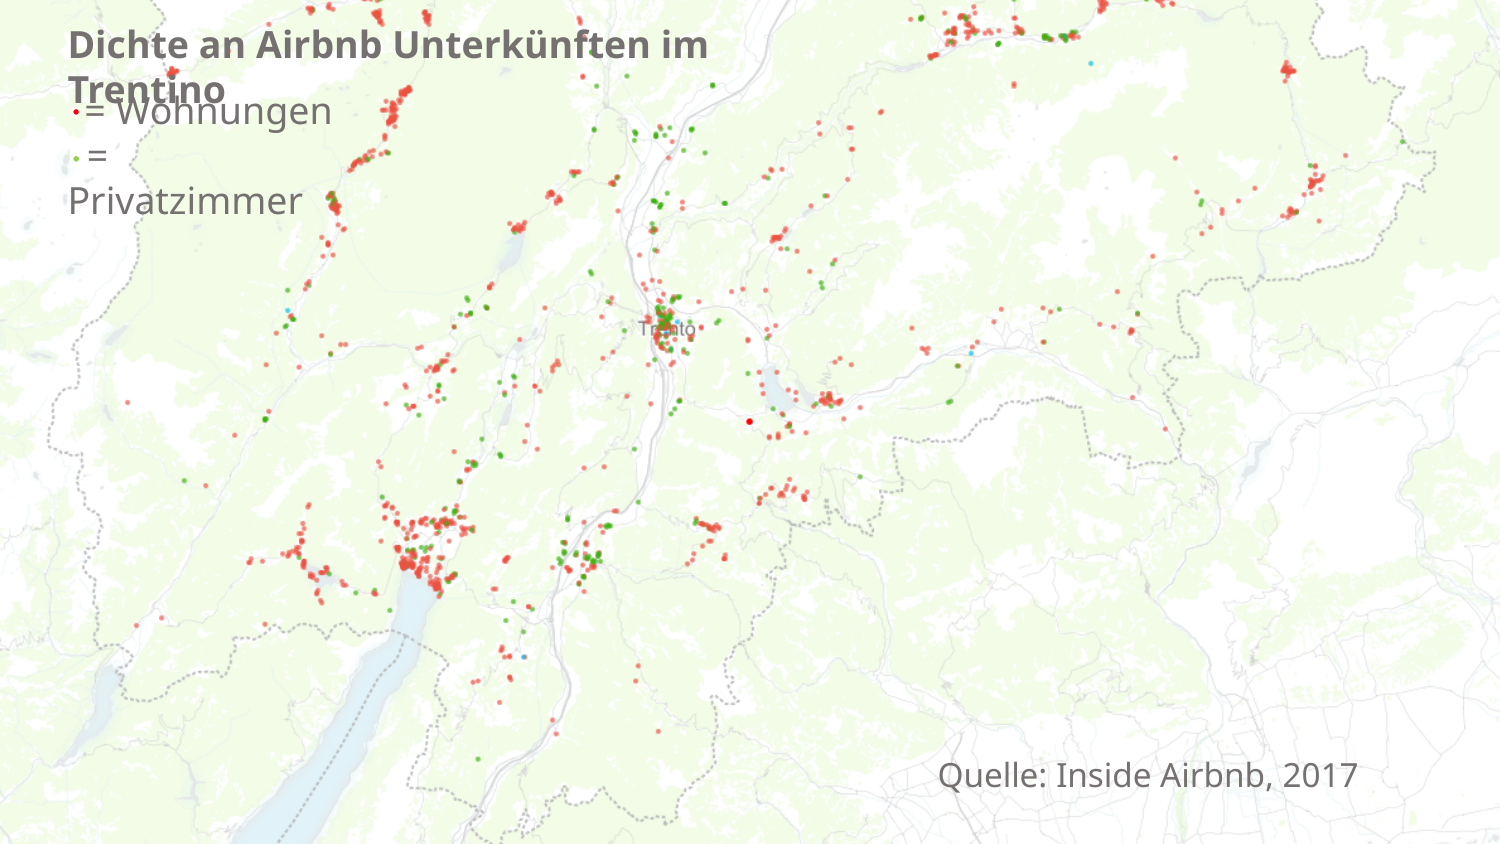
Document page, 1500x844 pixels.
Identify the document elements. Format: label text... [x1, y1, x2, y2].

text_box Dichte an Airbnb Unterkünften im Trentino [52, 13, 820, 75]
picture [0, 0, 1500, 844]
text_box = Wohnungen = Privatzimmer [52, 79, 352, 231]
text_box [72, 108, 80, 116]
text_box [72, 155, 81, 163]
text_box Quelle: Inside Airbnb, 2017 [922, 746, 1420, 803]
